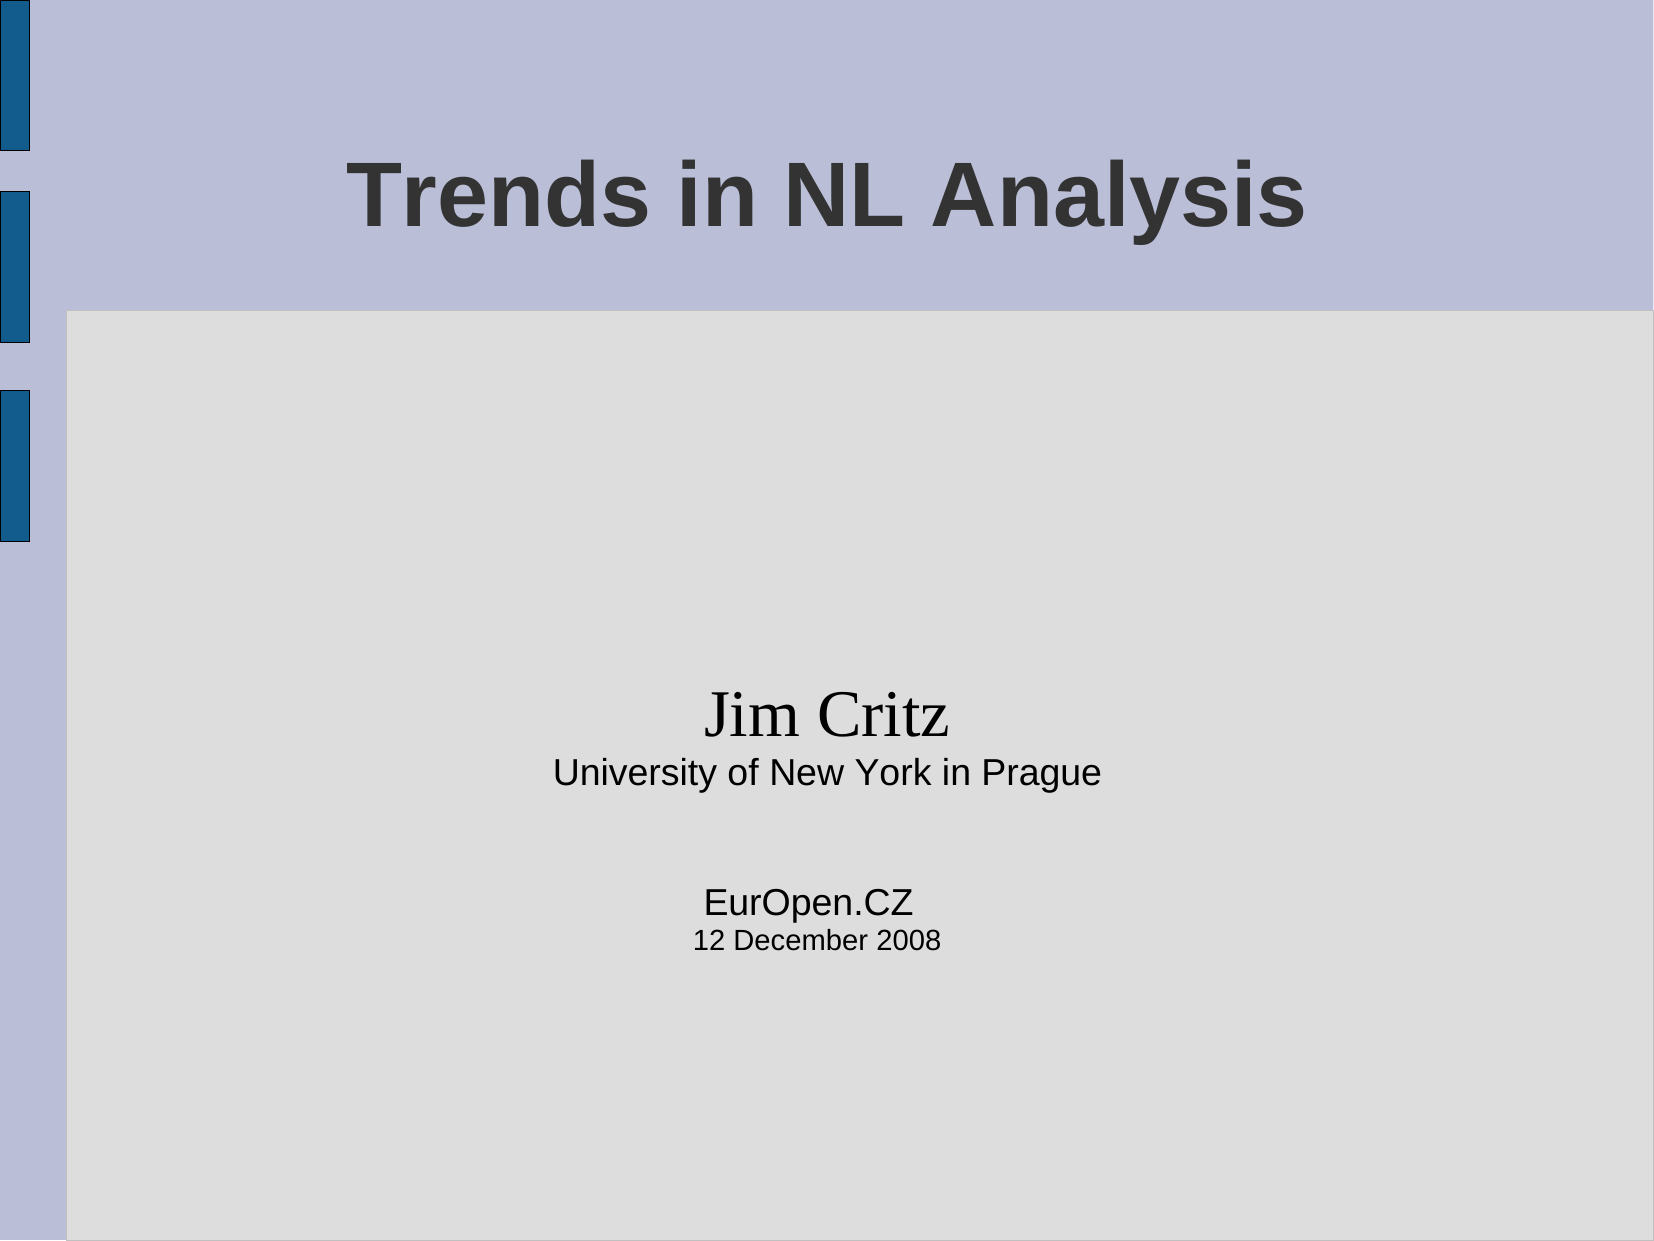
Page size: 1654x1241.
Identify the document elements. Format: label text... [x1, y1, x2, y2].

subtitle Jim Critz University of New York in Prague [121, 352, 1534, 1119]
title Trends in NL Analysis [121, 98, 1534, 291]
text_box EurOpen.CZ 12 December 2008 [678, 874, 1013, 964]
